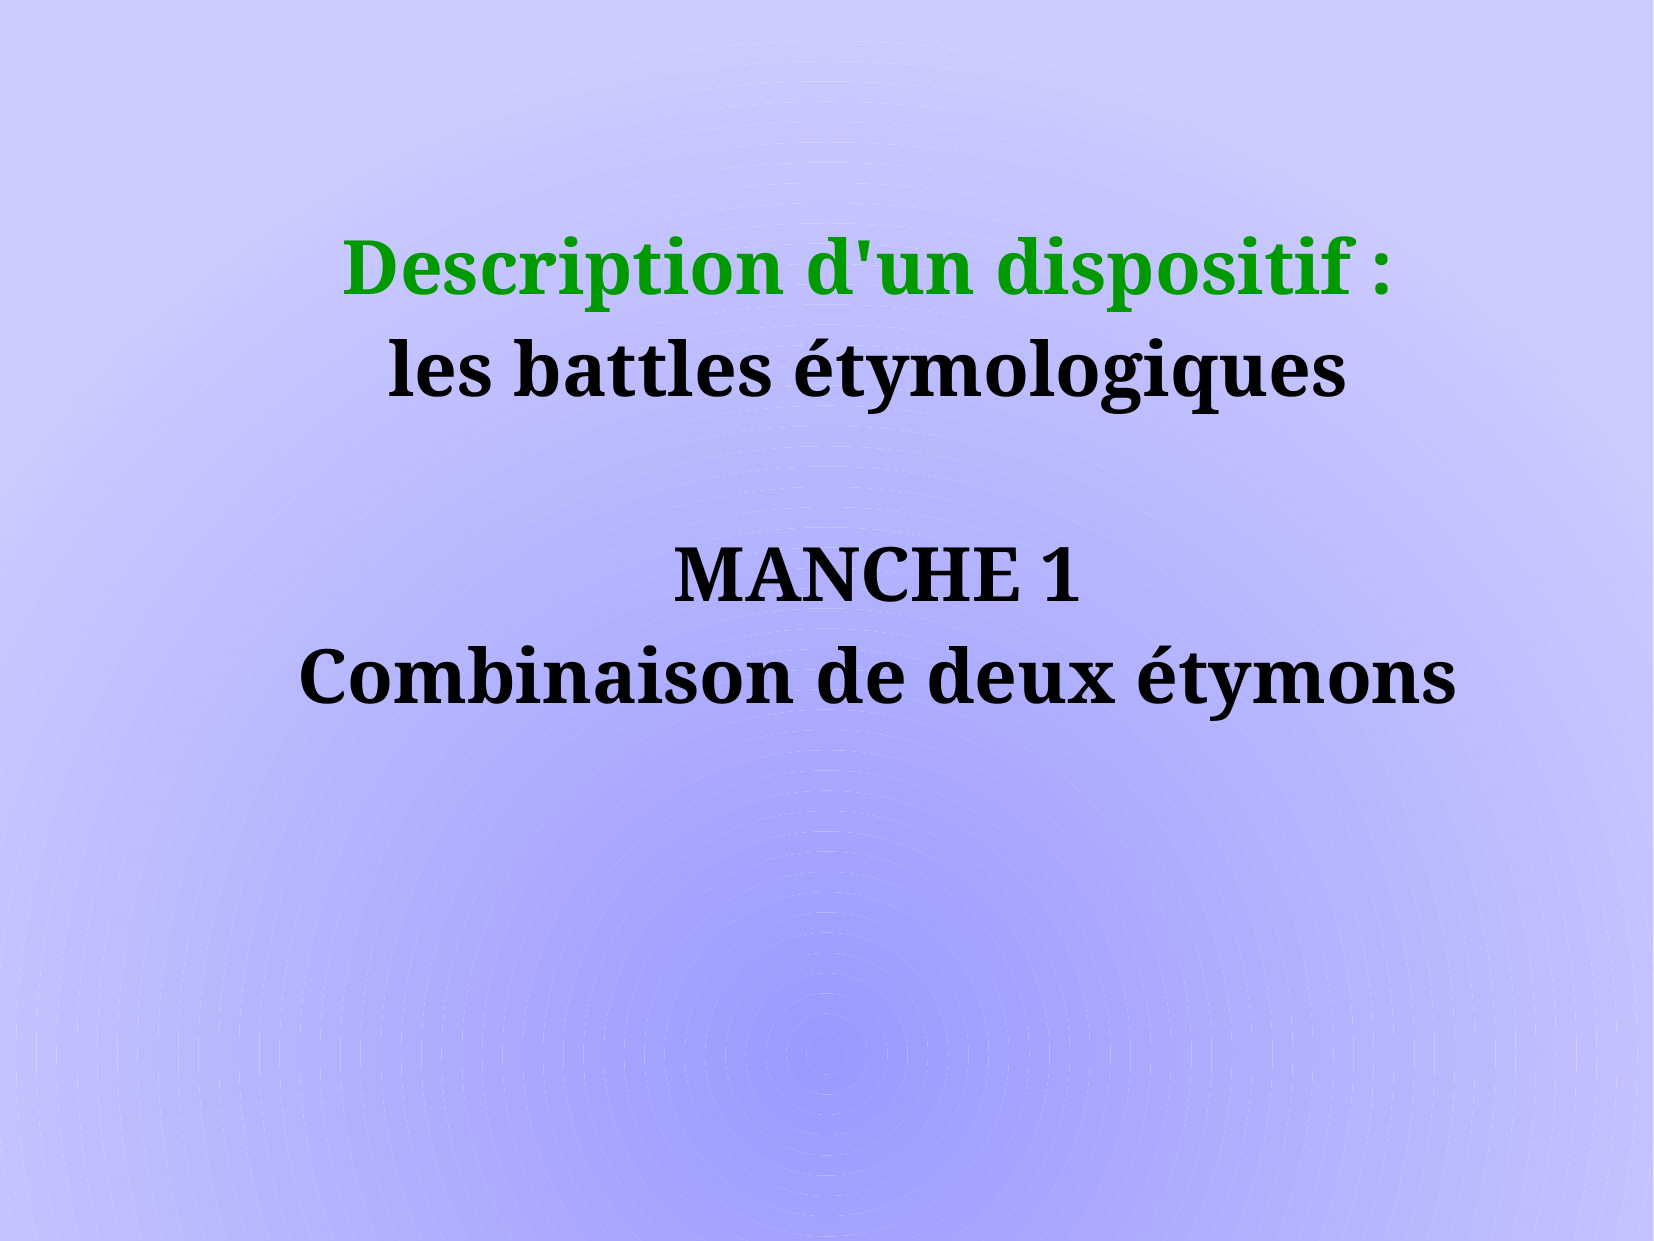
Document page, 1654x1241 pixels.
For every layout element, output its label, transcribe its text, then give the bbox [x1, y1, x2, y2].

text_box Description d'un dispositif : les battles étymologiques MANCHE 1 Combinaison de deux étymons [206, 206, 1551, 1032]
